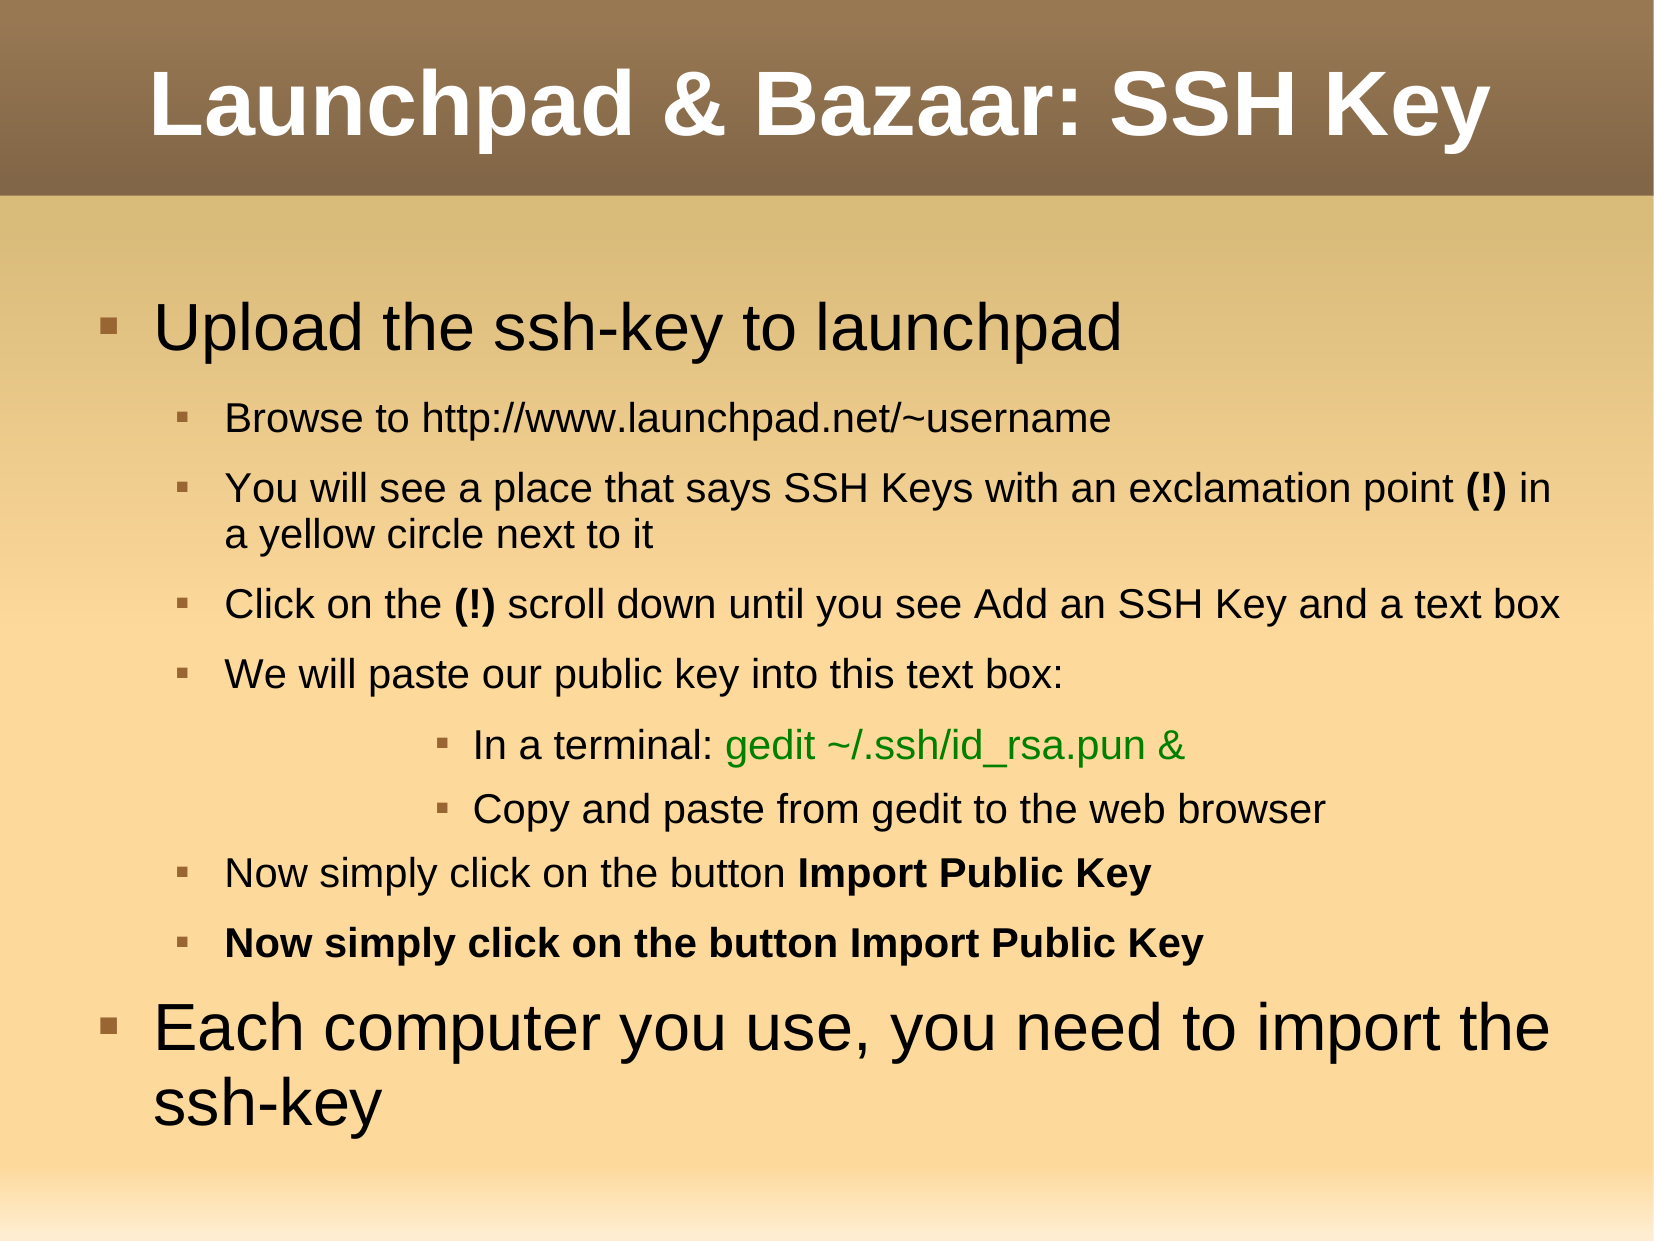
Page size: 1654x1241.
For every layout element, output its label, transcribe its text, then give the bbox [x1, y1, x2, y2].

list Upload the ssh-key to launchpad Browse to http://www.launchpad.net/~username You will see a place that says SSH Keys with an exclamation point (!) in a yellow circle next to it Click on the (!) scroll down until you see Add an SSH Key and a text box We will paste our public key into this text box: In a terminal: gedit ~/.ssh/id_rsa.pun & Copy and paste from gedit to the web browser Now simply click on the button Import Public Key Now simply click on the button Import Public Key Each computer you use, you need to import the ssh-key [82, 290, 1571, 1181]
title Launchpad & Bazaar: SSH Key [76, 7, 1565, 200]
picture [0, 0, 1654, 1241]
